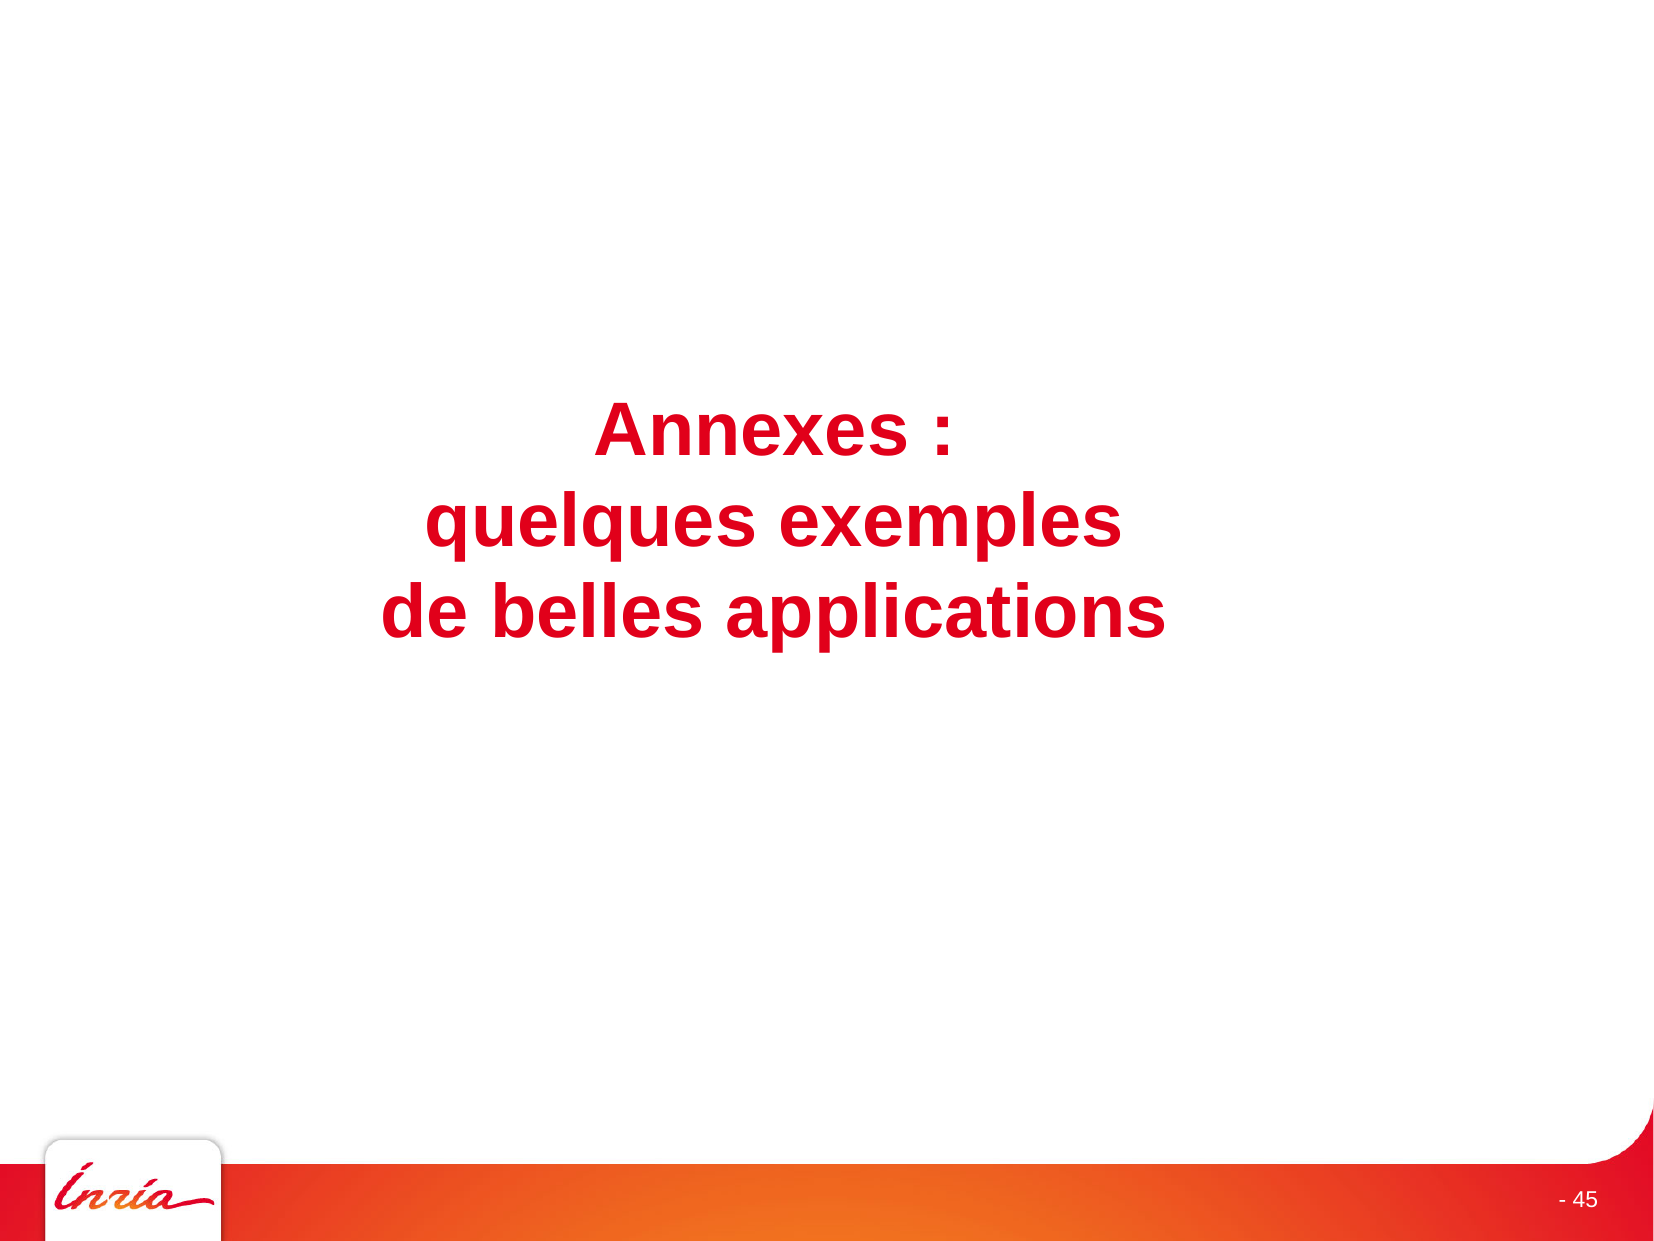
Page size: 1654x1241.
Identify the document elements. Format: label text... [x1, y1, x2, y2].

title Annexes : quelques exemples de belles applications [75, 412, 1496, 620]
slide_number - <number> [1558, 1173, 1654, 1223]
picture [0, 0, 1654, 1241]
